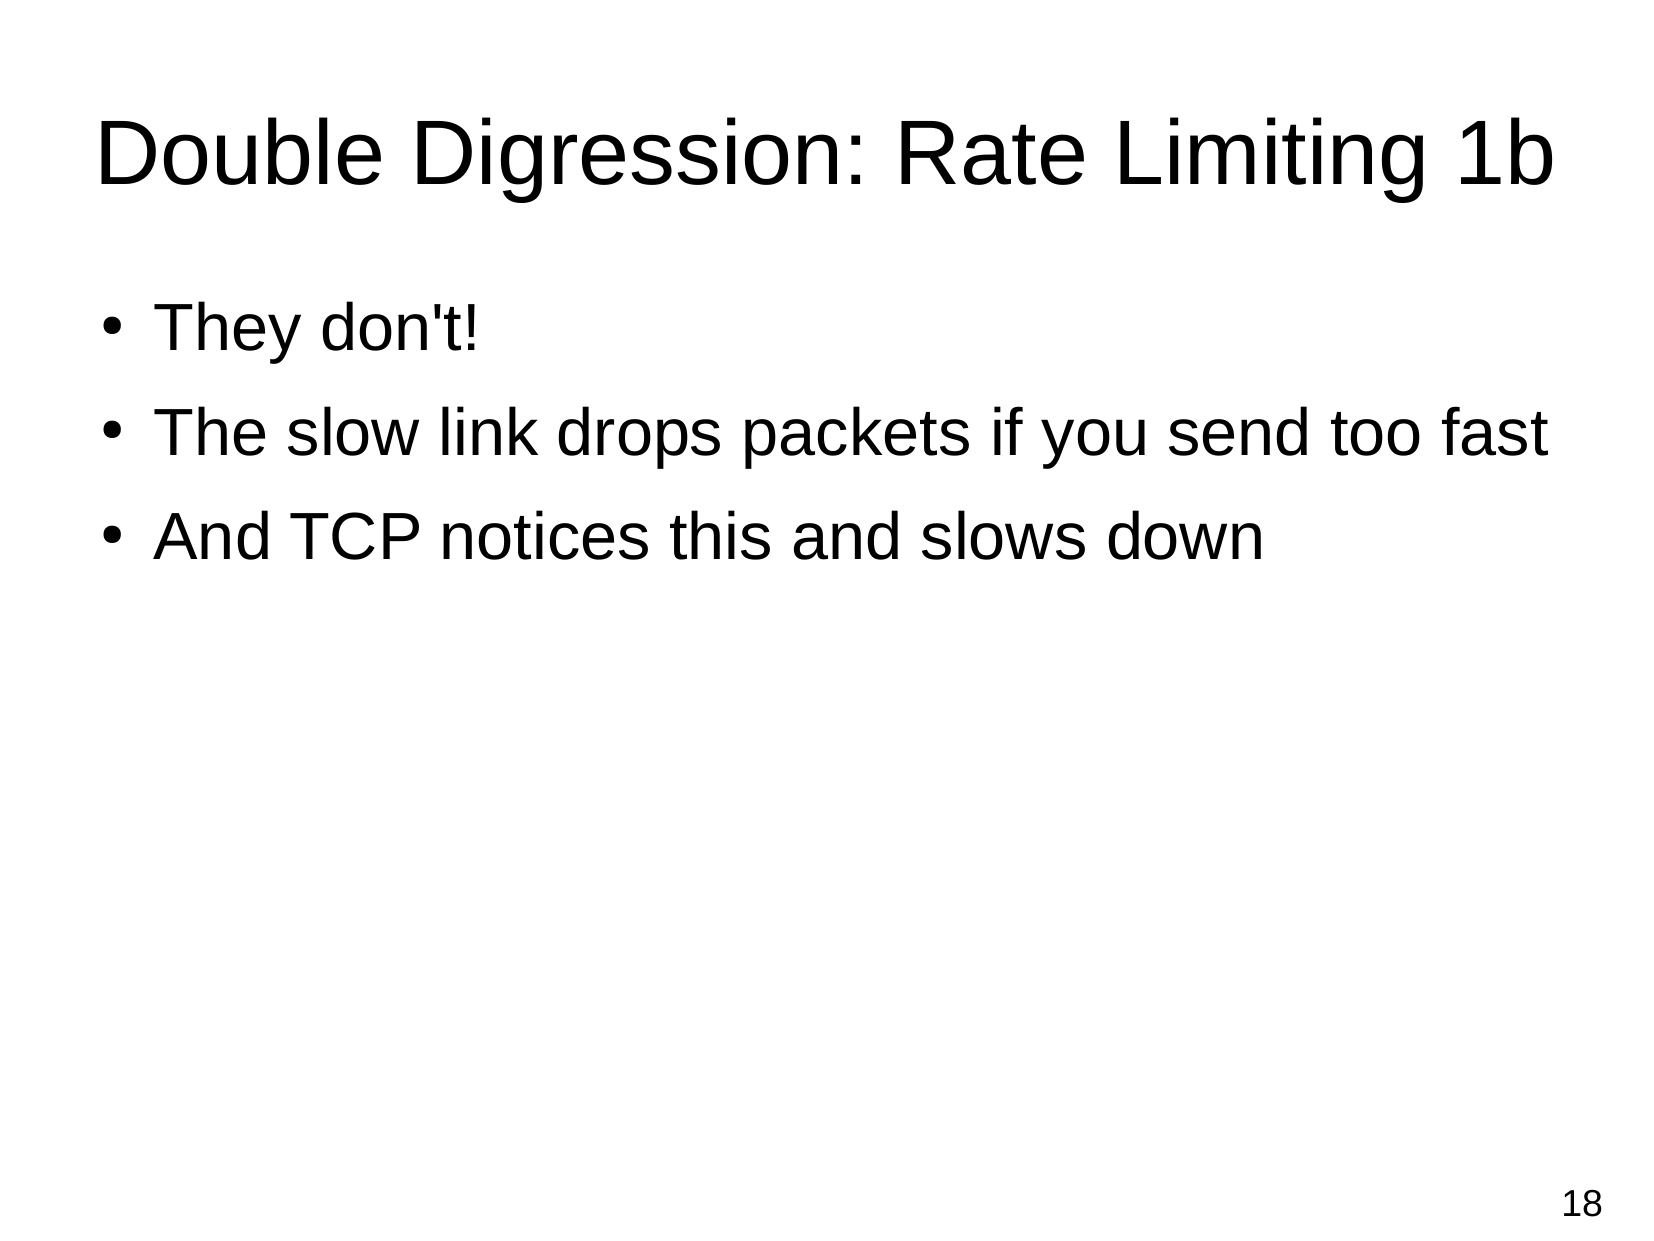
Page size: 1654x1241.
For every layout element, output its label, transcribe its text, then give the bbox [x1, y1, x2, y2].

text_box 18 [1546, 1174, 1619, 1232]
title Double Digression: Rate Limiting 1b [82, 49, 1571, 257]
list They don't! The slow link drops packets if you send too fast And TCP notices this and slows down [82, 290, 1571, 1109]
